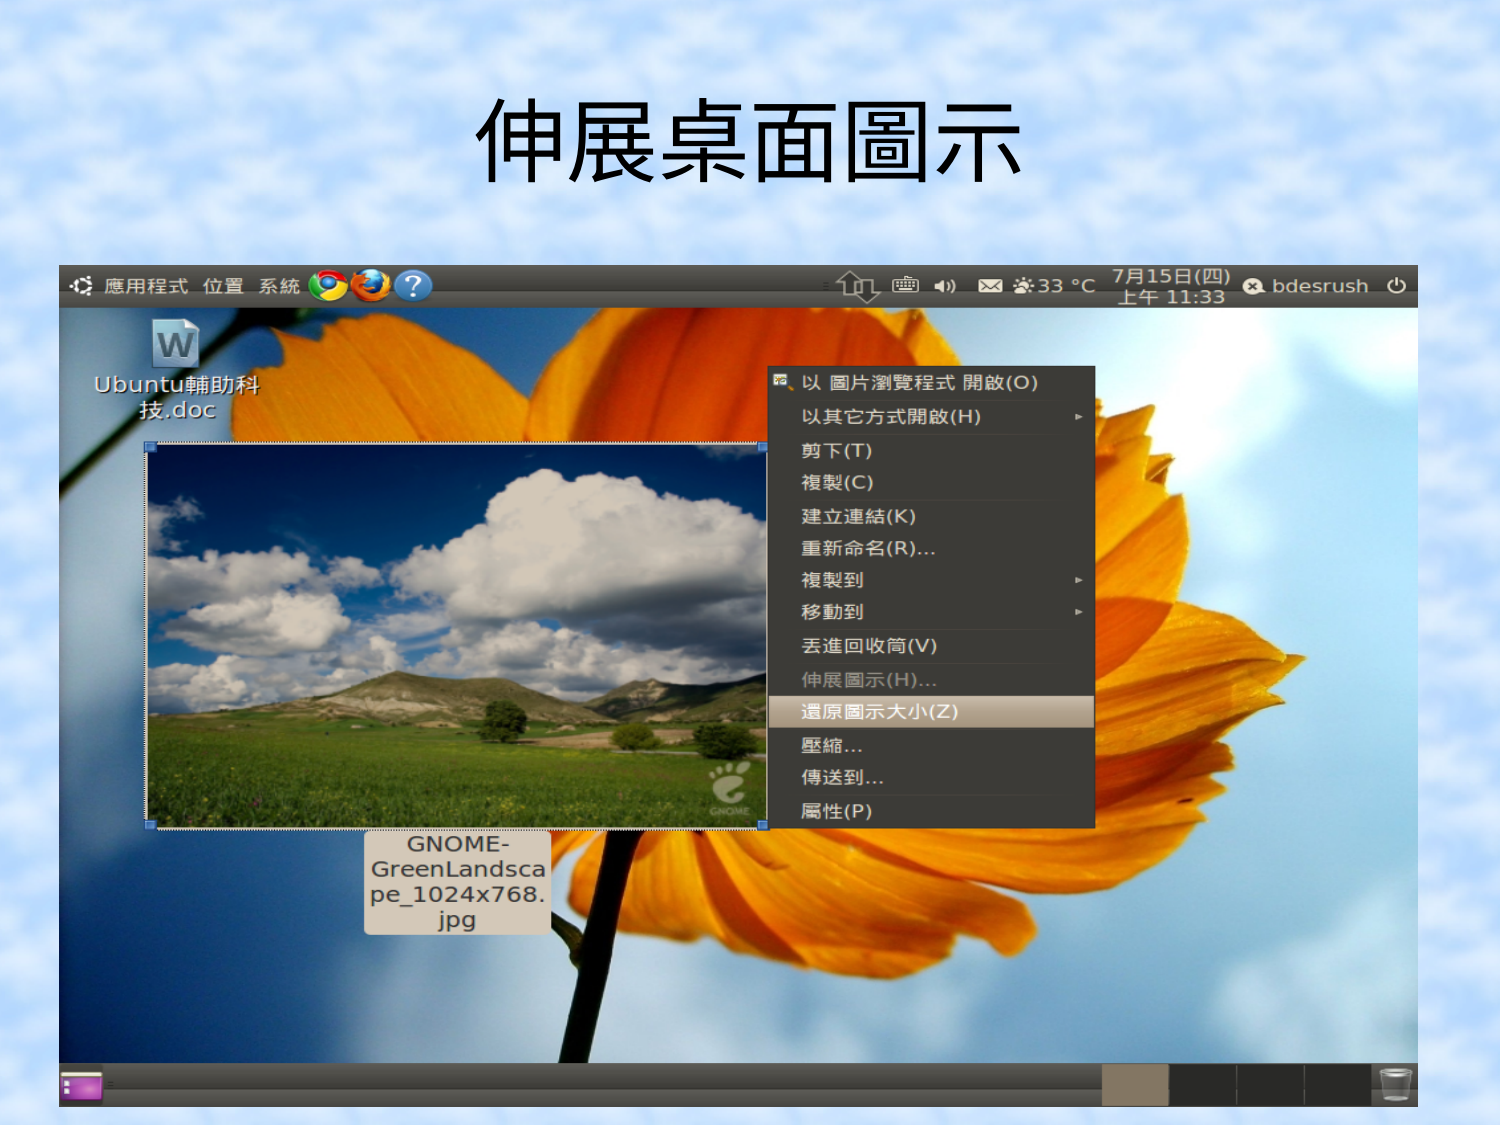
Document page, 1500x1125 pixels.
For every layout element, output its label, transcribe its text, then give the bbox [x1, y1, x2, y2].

title 伸展桌面圖示 [75, 20, 1425, 257]
picture [0, 0, 1500, 1125]
